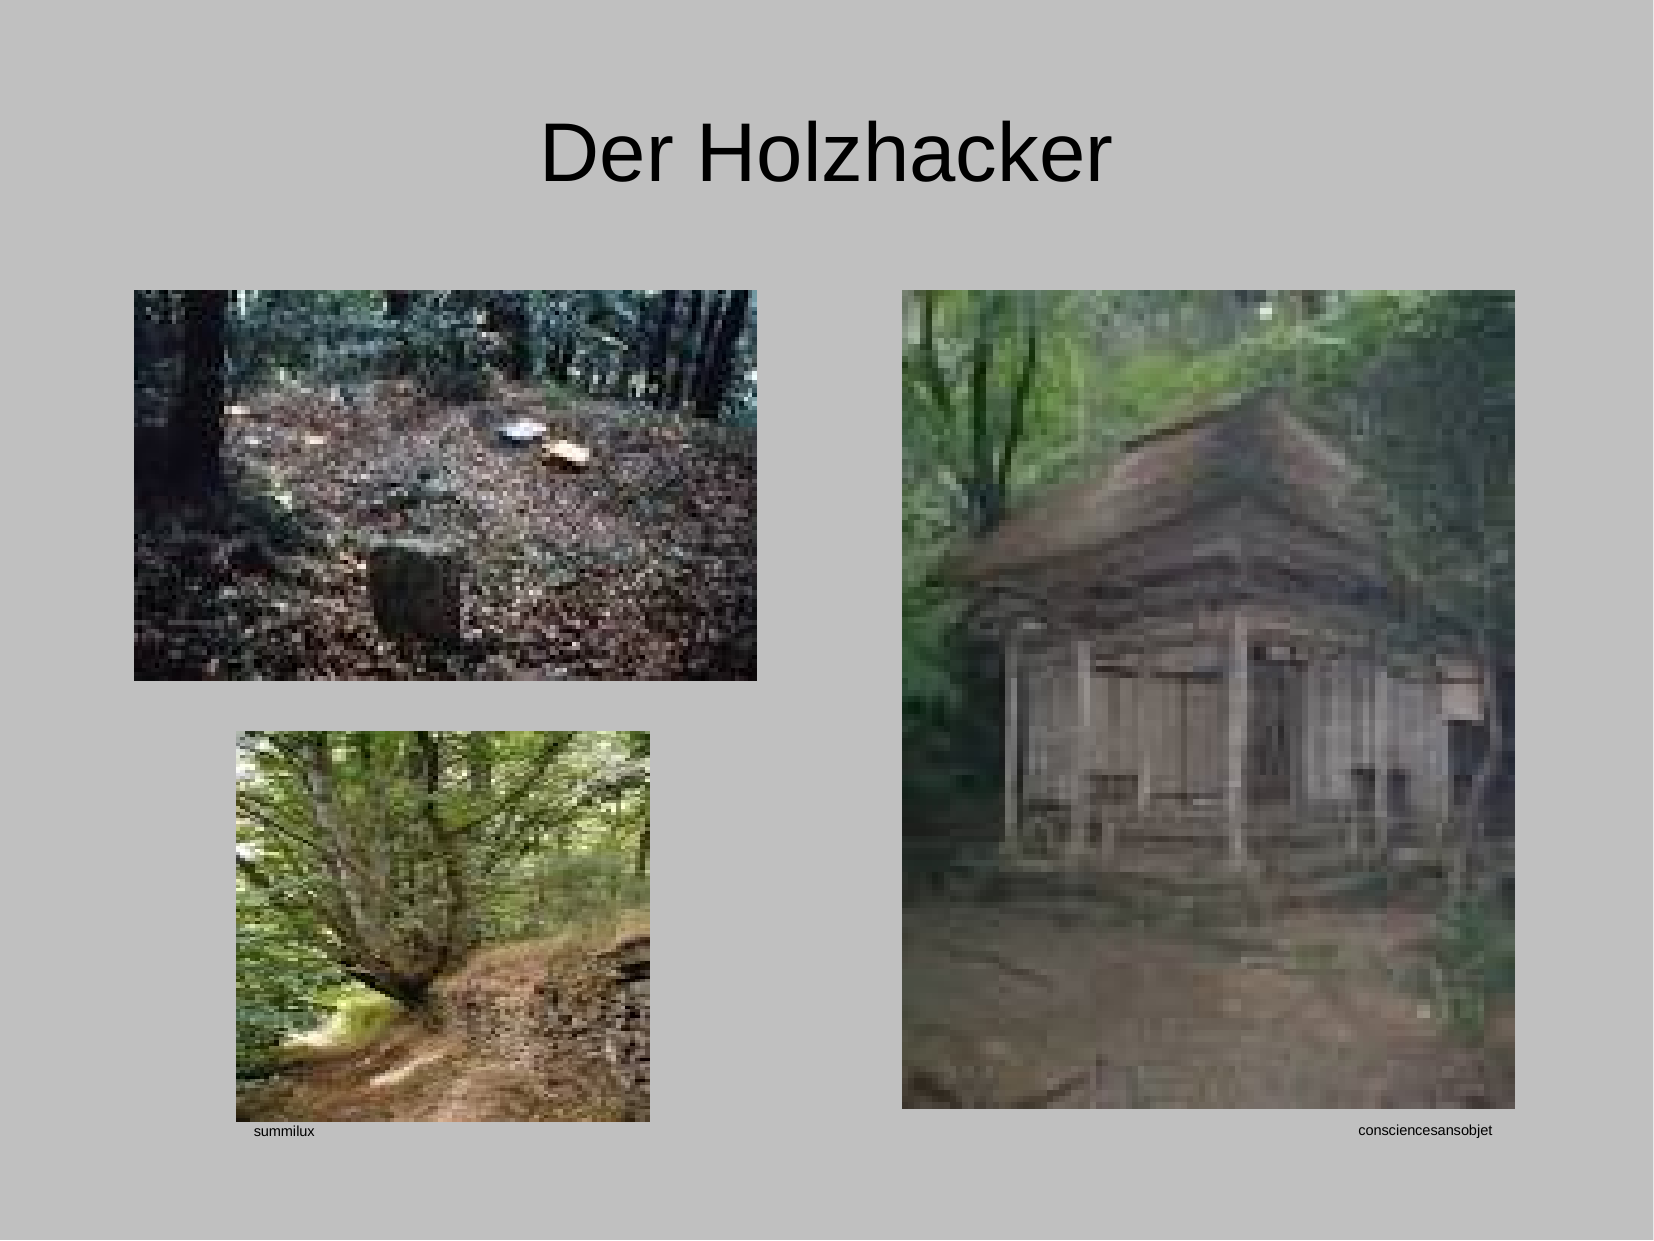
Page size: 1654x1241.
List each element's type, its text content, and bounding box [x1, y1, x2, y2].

picture [236, 731, 650, 1123]
text_box consciencesansobjet [1358, 1122, 1591, 1151]
picture [902, 290, 1515, 1109]
text_box summilux [253, 1123, 384, 1152]
picture [134, 290, 757, 681]
title Der Holzhacker [82, 49, 1571, 257]
